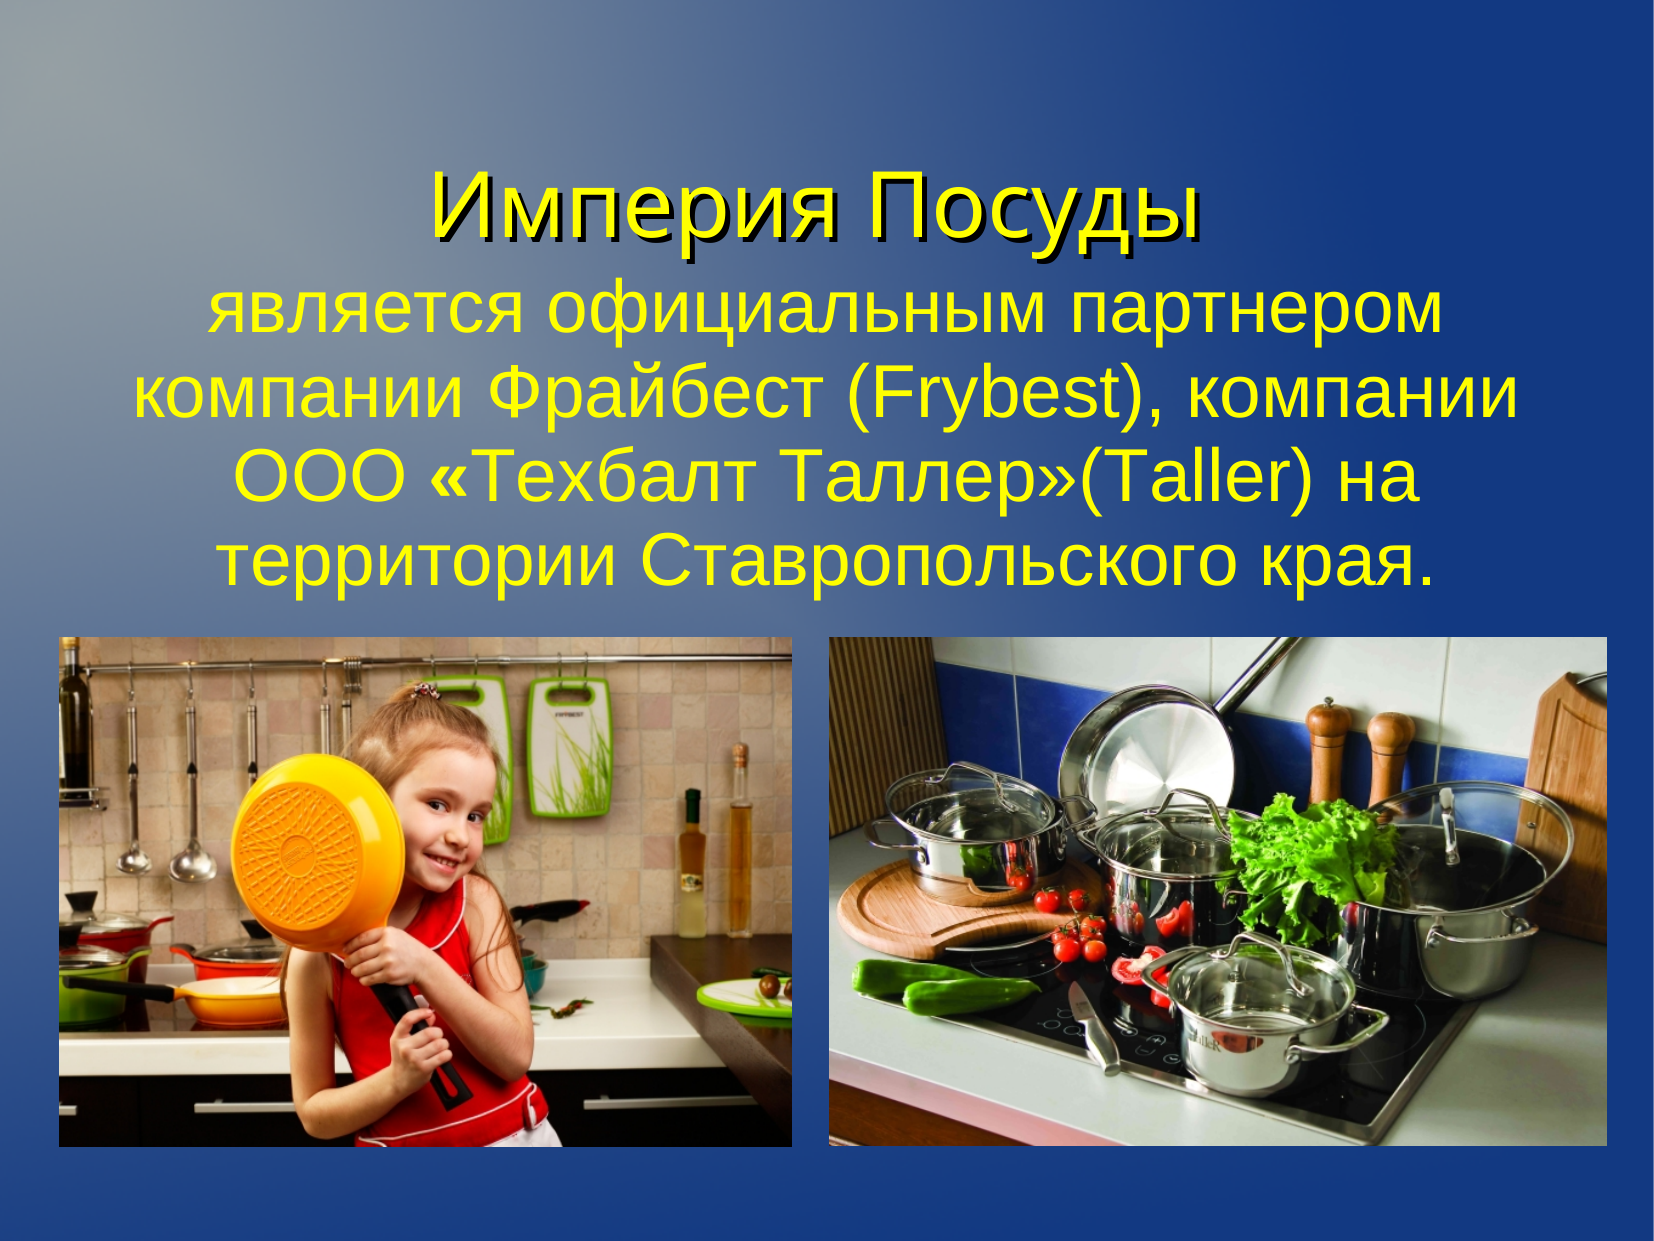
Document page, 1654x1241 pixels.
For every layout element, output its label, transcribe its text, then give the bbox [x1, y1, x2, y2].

title Империя Посуды является официальным партнером компании Фрайбест (Frybest), компании ООО «Техбалт Таллер»(Taller) на территории Ставропольского края. [82, 137, 1571, 604]
picture [0, 0, 1654, 1241]
